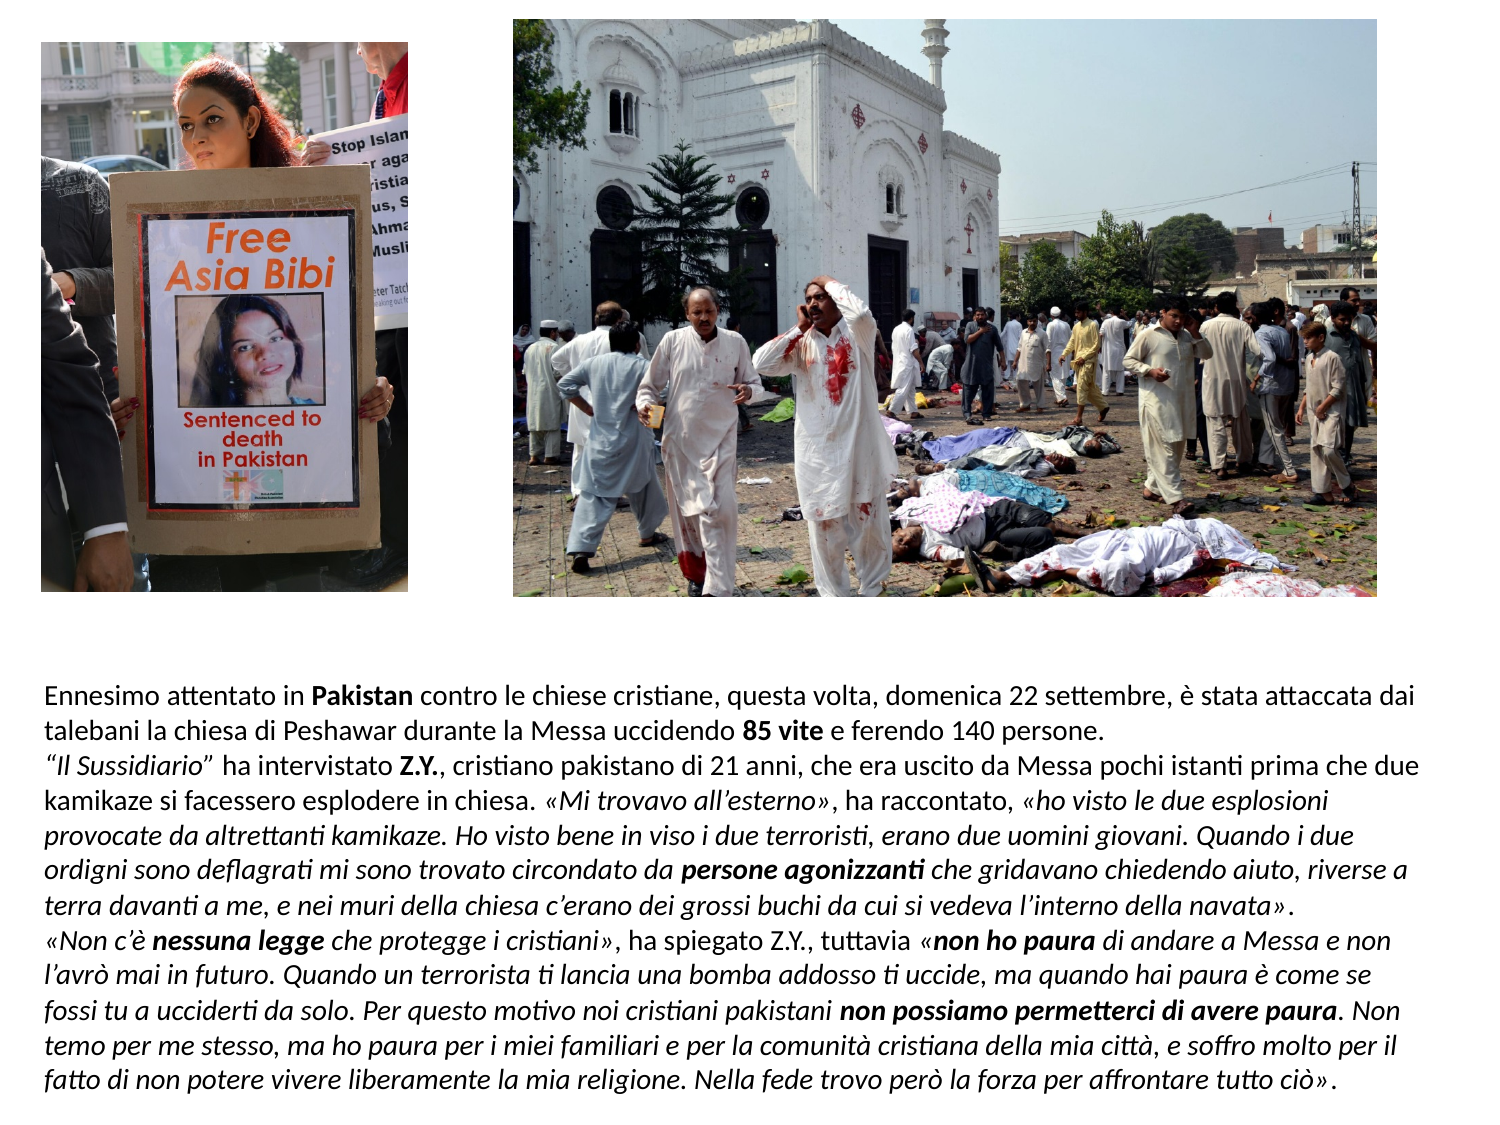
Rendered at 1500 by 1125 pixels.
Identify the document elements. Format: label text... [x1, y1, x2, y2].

text_box Ennesimo attentato in Pakistan contro le chiese cristiane, questa volta, domenica 22 settembre, è stata attaccata dai talebani la chiesa di Peshawar durante la Messa uccidendo 85 vite e ferendo 140 persone. “Il Sussidiario” ha intervistato Z.Y., cristiano pakistano di 21 anni, che era uscito da Messa pochi istanti prima che due kamikaze si facessero esplodere in chiesa. «Mi trovavo all’esterno», ha raccontato, «ho visto le due esplosioni provocate da altrettanti kamikaze. Ho visto bene in viso i due terroristi, erano due uomini giovani. Quando i due ordigni sono deflagrati mi sono trovato circondato da persone agonizzanti che gridavano chiedendo aiuto, riverse a terra davanti a me, e nei muri della chiesa c’erano dei grossi buchi da cui si vedeva l’interno della navata». «Non c’è nessuna legge che protegge i cristiani», ha spiegato Z.Y., tuttavia «non ho paura di andare a Messa e non l’avrò mai in futuro. Quando un terrorista ti lancia una bomba addosso ti uccide, ma quando hai paura è come se fossi tu a ucciderti da solo. Per questo motivo noi cristiani pakistani non possiamo permetterci di avere paura. Non temo per me stesso, ma ho paura per i miei familiari e per la comunità cristiana della mia città, e soffro molto per il fatto di non potere vivere liberamente la mia religione. Nella fede trovo però la forza per affrontare tutto ciò». [29, 668, 1436, 1104]
picture [513, 19, 1377, 597]
picture [41, 42, 408, 592]
